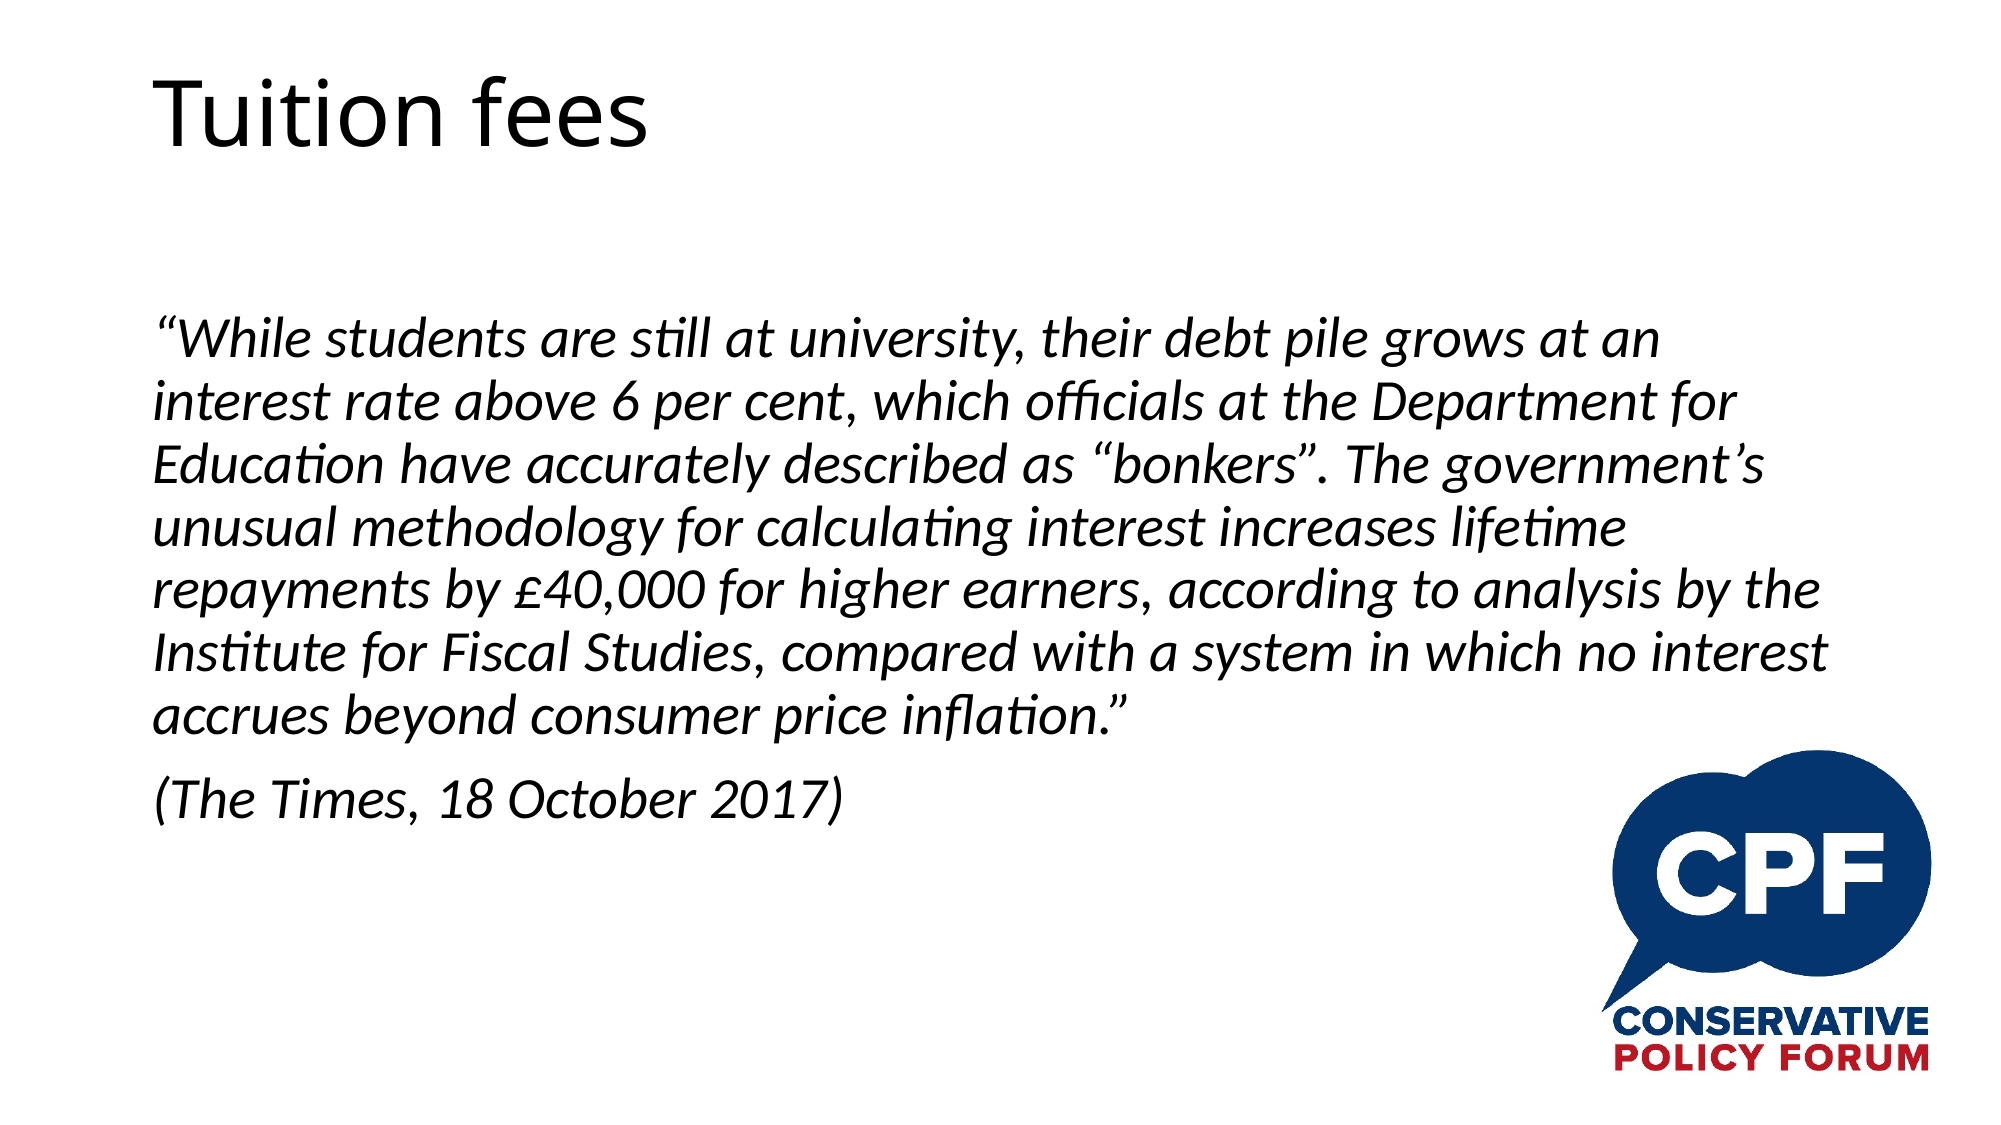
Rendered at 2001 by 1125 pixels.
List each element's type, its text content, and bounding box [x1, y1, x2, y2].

picture [1582, 718, 1967, 1103]
title Tuition fees [137, 59, 1863, 278]
list “While students are still at university, their debt pile grows at an interest rate above 6 per cent, which officials at the Department for Education have accurately described as “bonkers”. The government’s unusual methodology for calculating interest increases lifetime repayments by £40,000 for higher earners, according to analysis by the Institute for Fiscal Studies, compared with a system in which no interest accrues beyond consumer price inflation.” (The Times, 18 October 2017) [137, 299, 1863, 1014]
